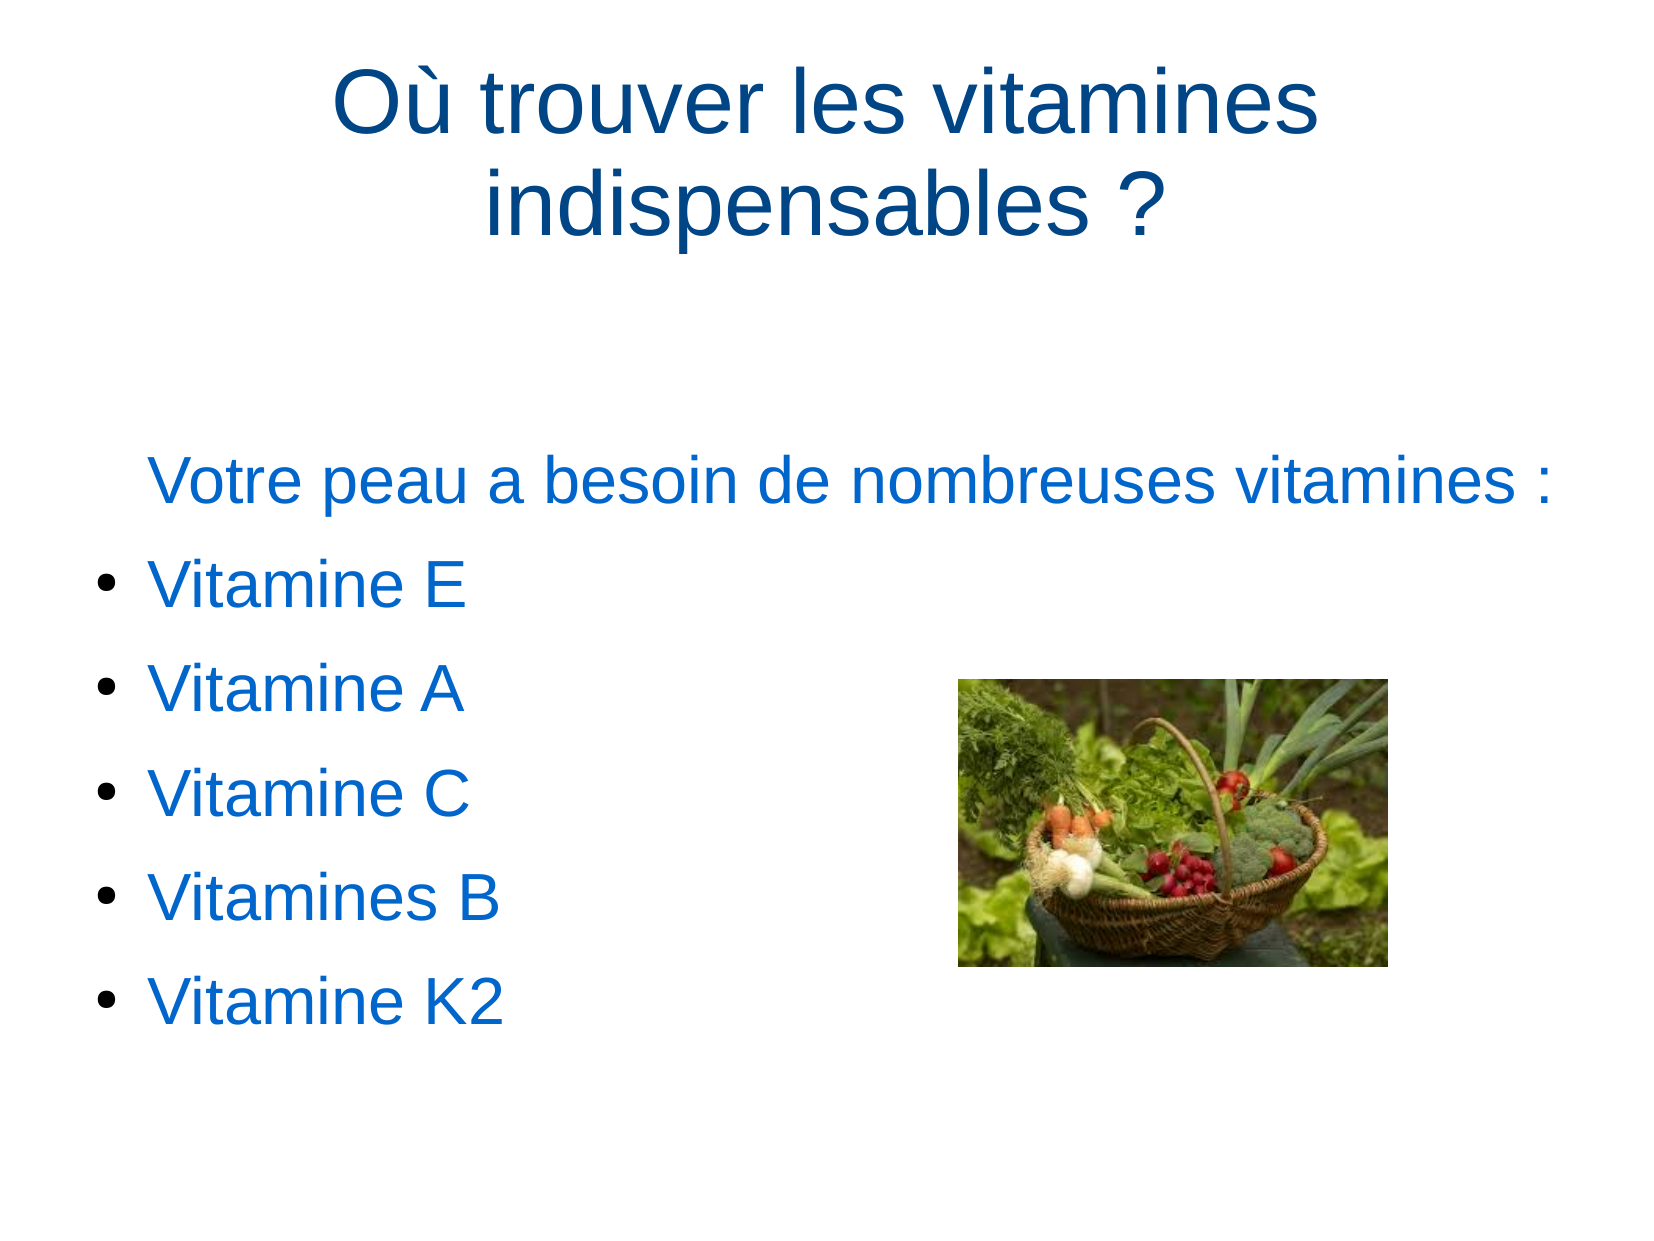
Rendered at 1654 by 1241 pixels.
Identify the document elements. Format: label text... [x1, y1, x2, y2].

list Votre peau a besoin de nombreuses vitamines : Vitamine E Vitamine A Vitamine C Vitamines B Vitamine K2 [76, 442, 1565, 1152]
picture [958, 679, 1388, 967]
title Où trouver les vitamines indispensables ? [82, 49, 1571, 257]
